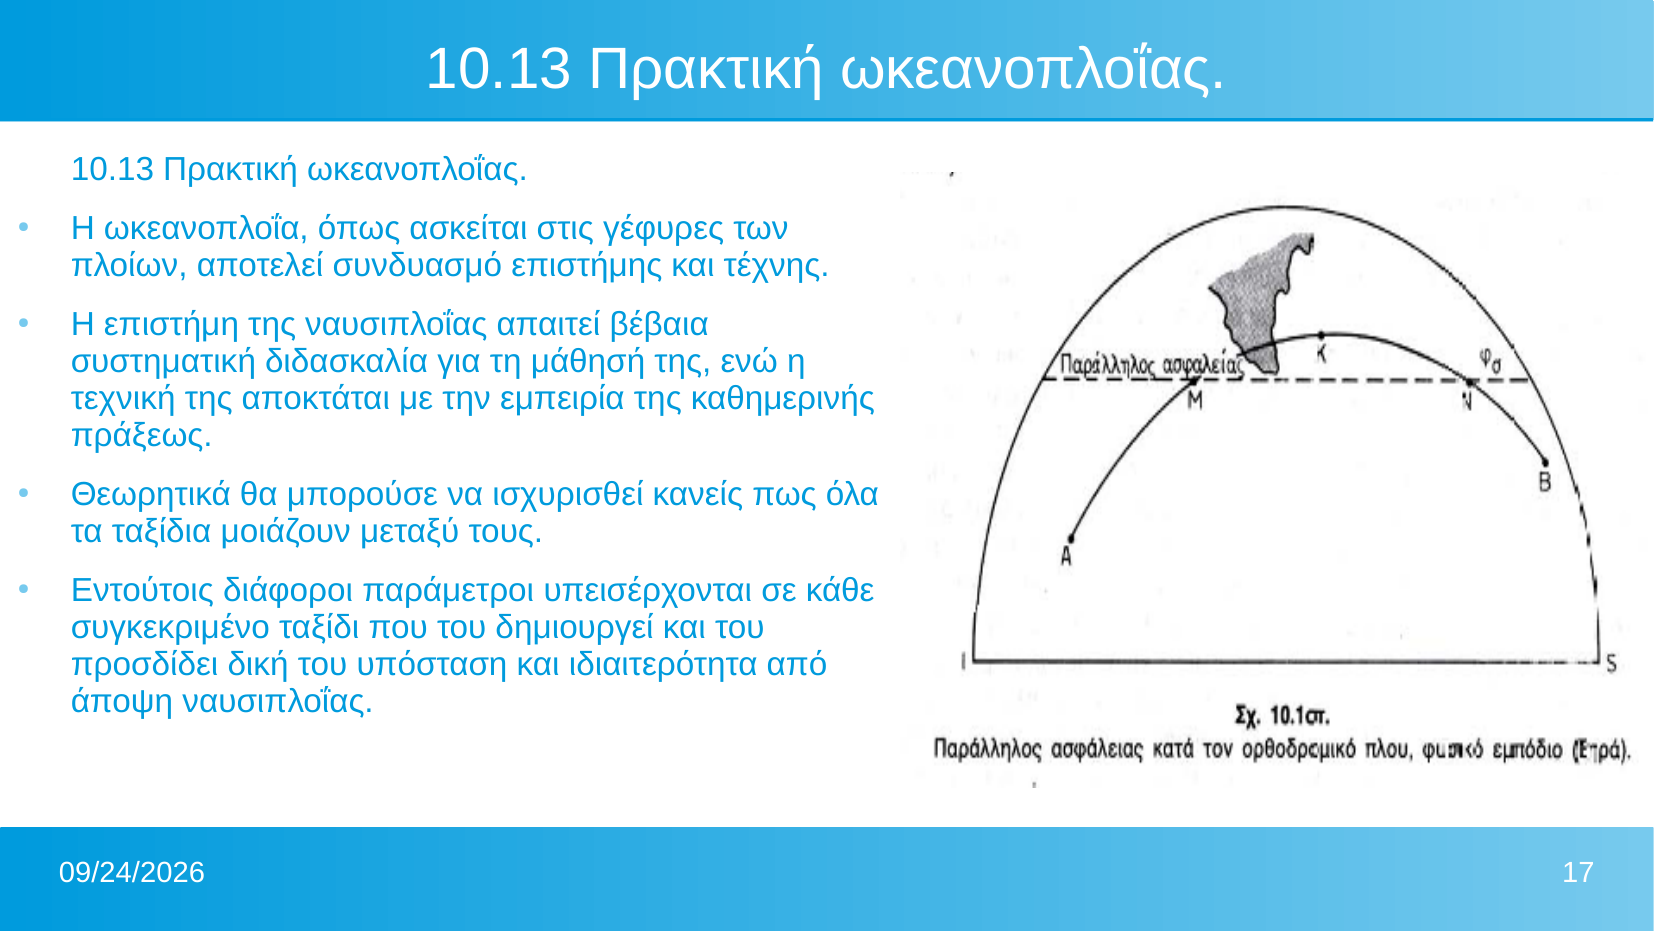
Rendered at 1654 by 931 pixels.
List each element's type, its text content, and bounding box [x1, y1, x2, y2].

picture [900, 172, 1651, 788]
list 10.13 Πρακτική ωκεανοπλοΐας. Η ωκεανοπλοΐα, όπως ασκείται στις γέφυρες των πλοίων, αποτελεί συνδυασμό επιστήμης και τέχνης. Η επιστήμη της ναυσιπλοΐας απαιτεί βέβαια συστηματική διδασκαλία για τη μάθησή της, ενώ η τεχνική της αποκτάται με την εμπειρία της καθημερινής πράξεως. Θεωρητικά θα μπορούσε να ισχυρισθεί κανείς πως όλα τα ταξίδια μοιάζουν μεταξύ τους. Εντούτοις διάφοροι παράμετροι υπεισέρχονται σε κάθε συγκεκριμένο ταξίδι που του δημιουργεί και του προσδίδει δική του υπόσταση και ιδιαιτερότητα από άποψη ναυσιπλοΐας. [0, 150, 901, 788]
title 10.13 Πρακτική ωκεανοπλοΐας. [59, 29, 1595, 108]
